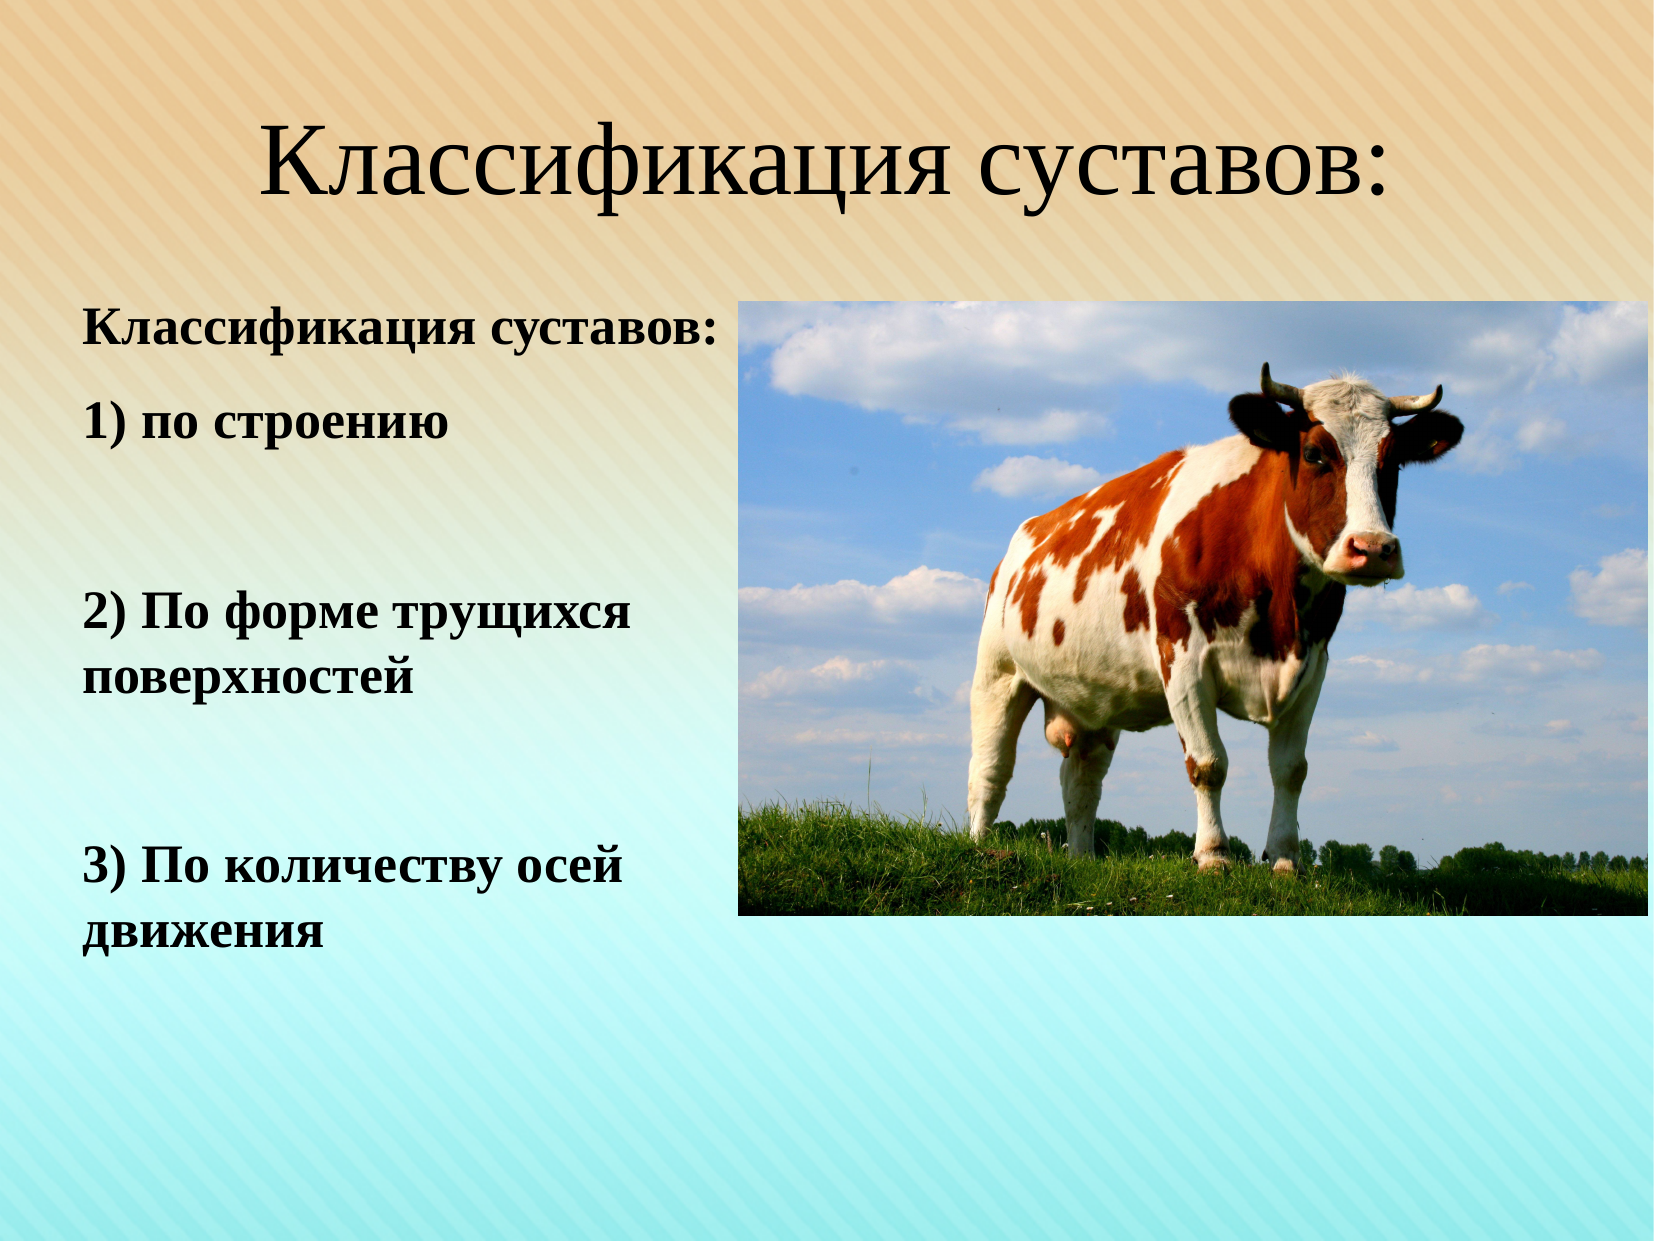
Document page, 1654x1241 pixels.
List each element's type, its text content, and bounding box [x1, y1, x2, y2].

title Классификация суставов: [82, 49, 1571, 257]
list Классификация суставов: 1) по строению 2) По форме трущихся поверхностей 3) По количеству осей движения [82, 290, 809, 1109]
picture [738, 301, 1648, 916]
